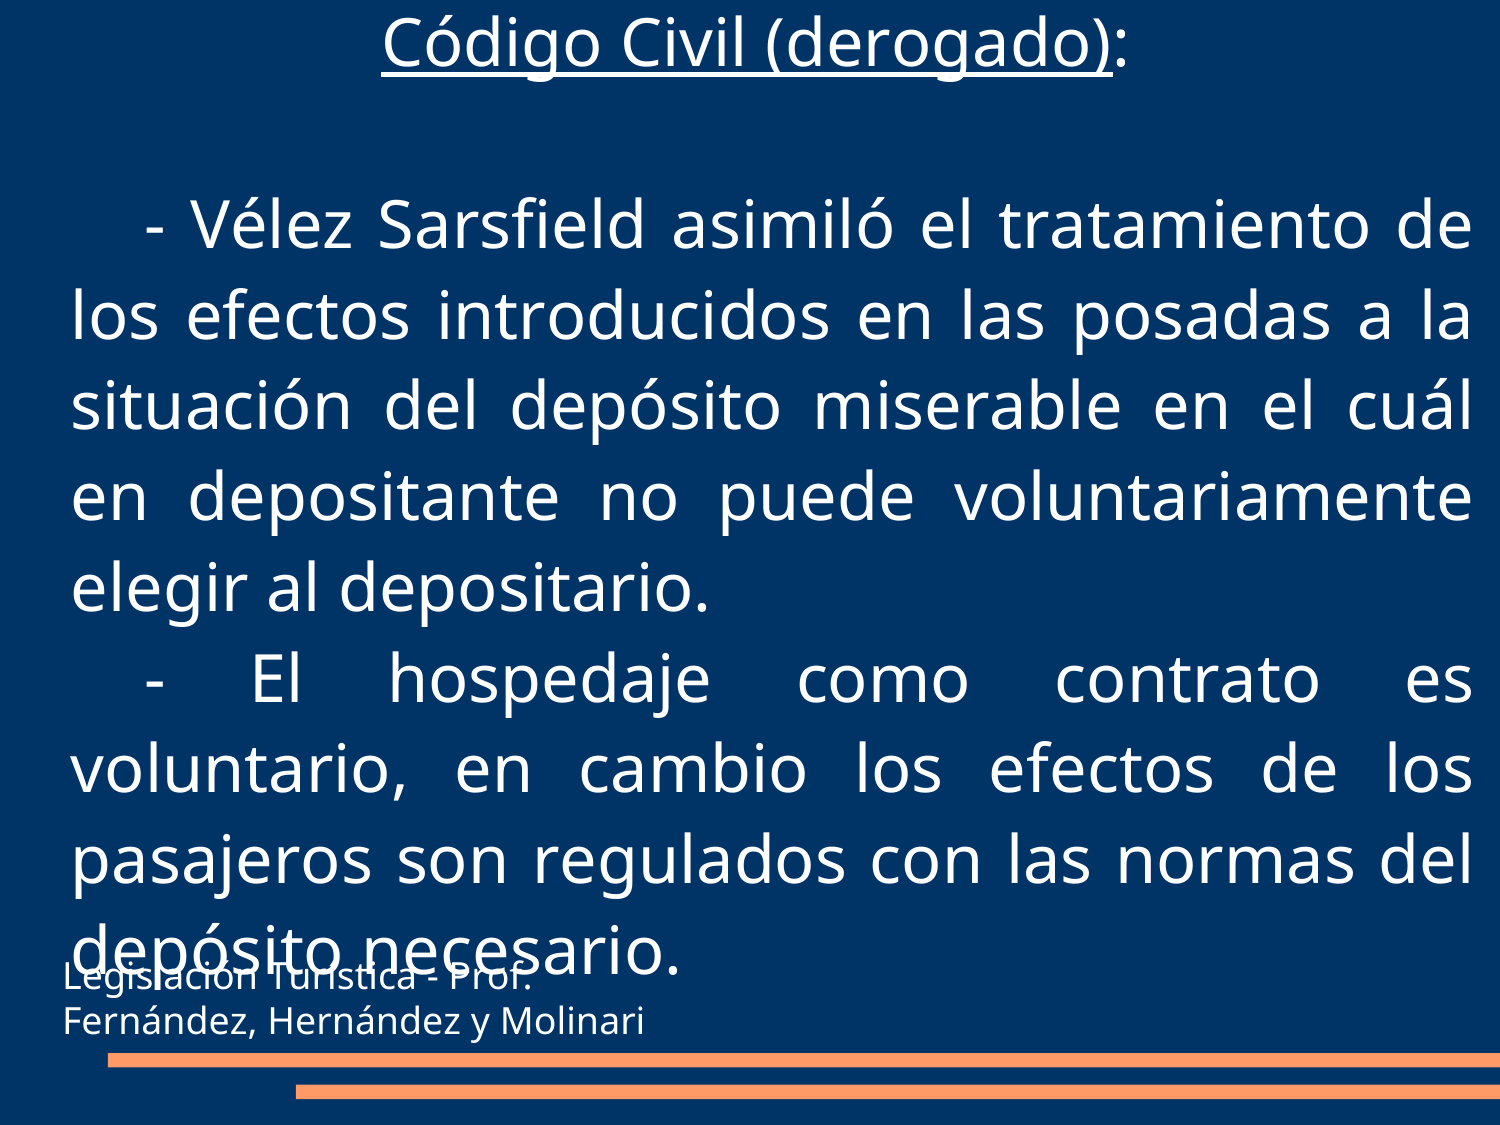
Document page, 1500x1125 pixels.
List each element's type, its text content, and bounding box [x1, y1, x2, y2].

subtitle Código Civil (derogado): - Vélez Sarsfield asimiló el tratamiento de los efectos introducidos en las posadas a la situación del depósito miserable en el cuál en depositante no puede voluntariamente elegir al depositario. - El hospedaje como contrato es voluntario, en cambio los efectos de los pasajeros son regulados con las normas del depósito necesario. [35, 41, 1477, 1027]
